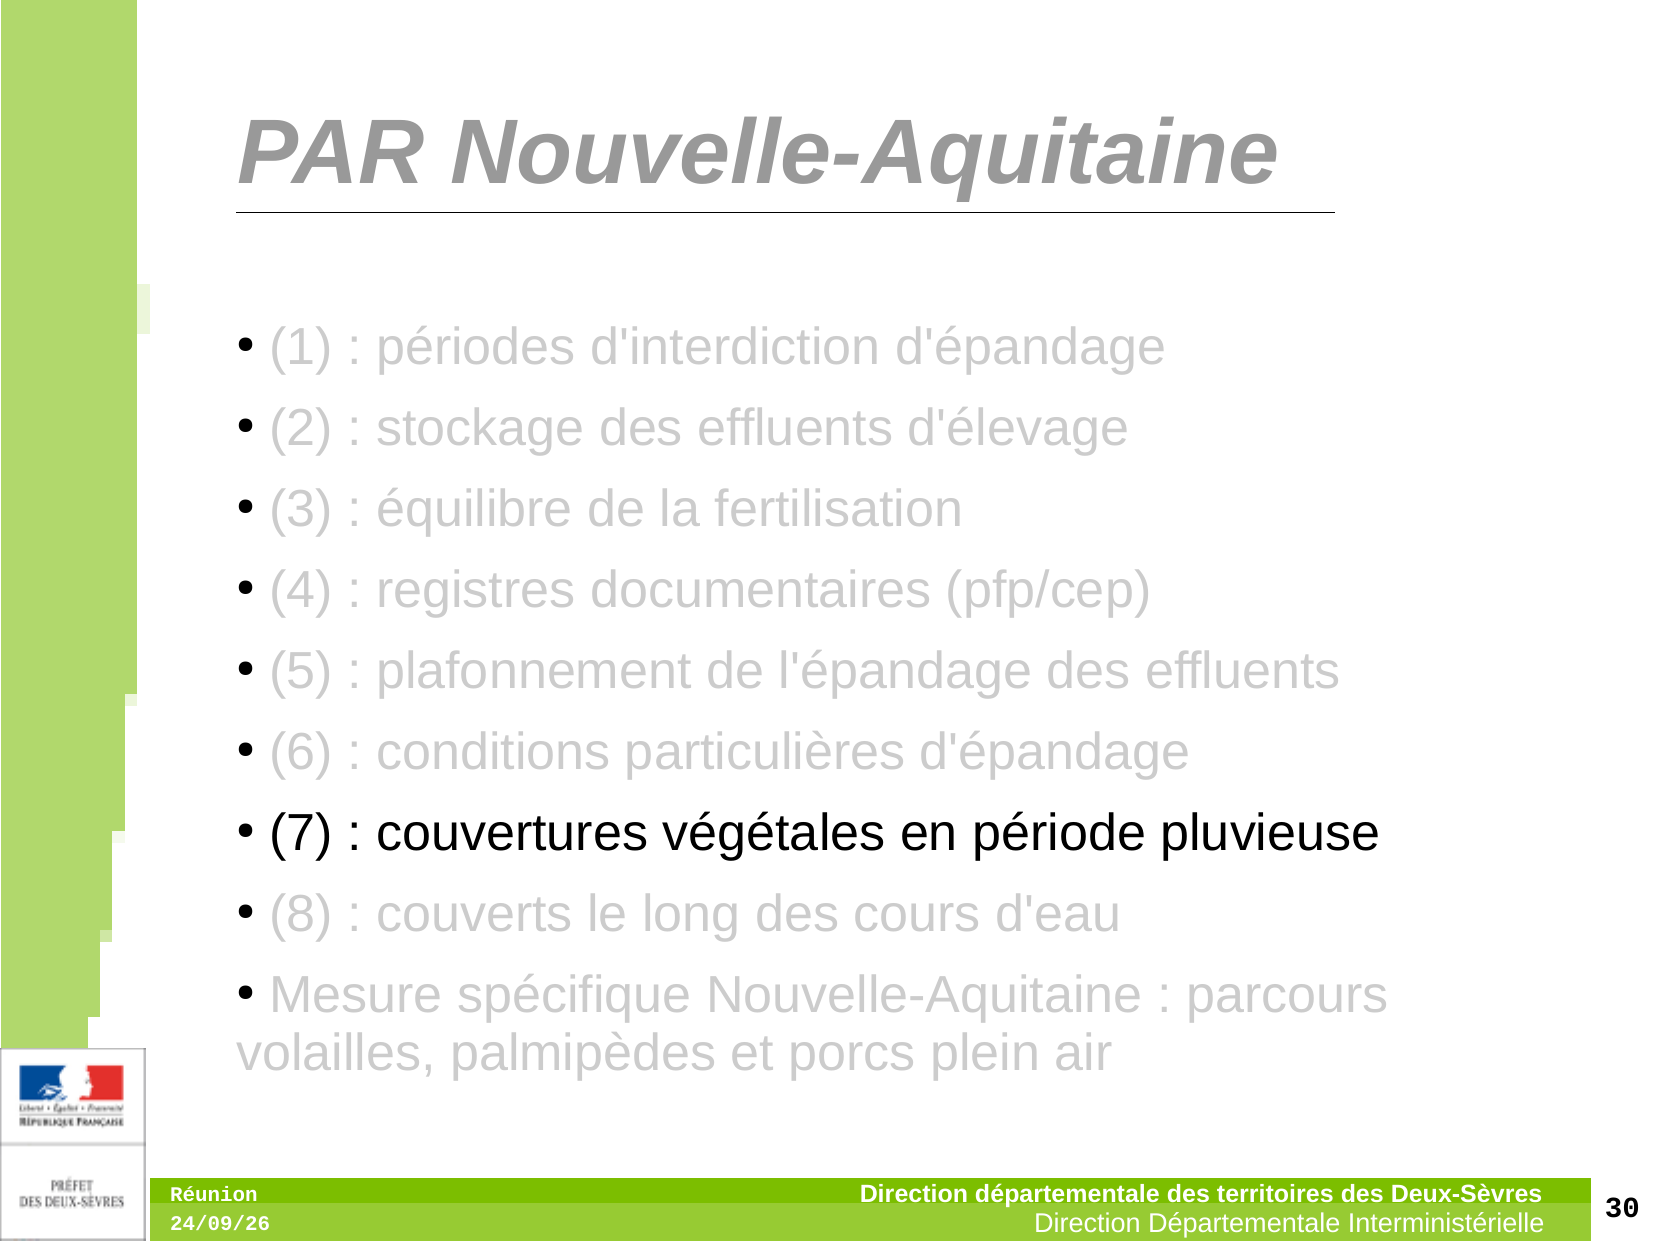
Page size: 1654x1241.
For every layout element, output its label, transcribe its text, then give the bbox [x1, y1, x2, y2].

picture [0, 0, 1654, 1241]
text_box PAR Nouvelle-Aquitaine [237, 100, 1311, 204]
list (1) : périodes d'interdiction d'épandage (2) : stockage des effluents d'élevage (3) : équilibre de la fertilisation (4) : registres documentaires (pfp/cep) (5) : plafonnement de l'épandage des effluents (6) : conditions particulières d'épandage (7) : couvertures végétales en période pluvieuse (8) : couverts le long des cours d'eau Mesure spécifique Nouvelle-Aquitaine : parcours volailles, palmipèdes et porcs plein air [236, 236, 1509, 1124]
